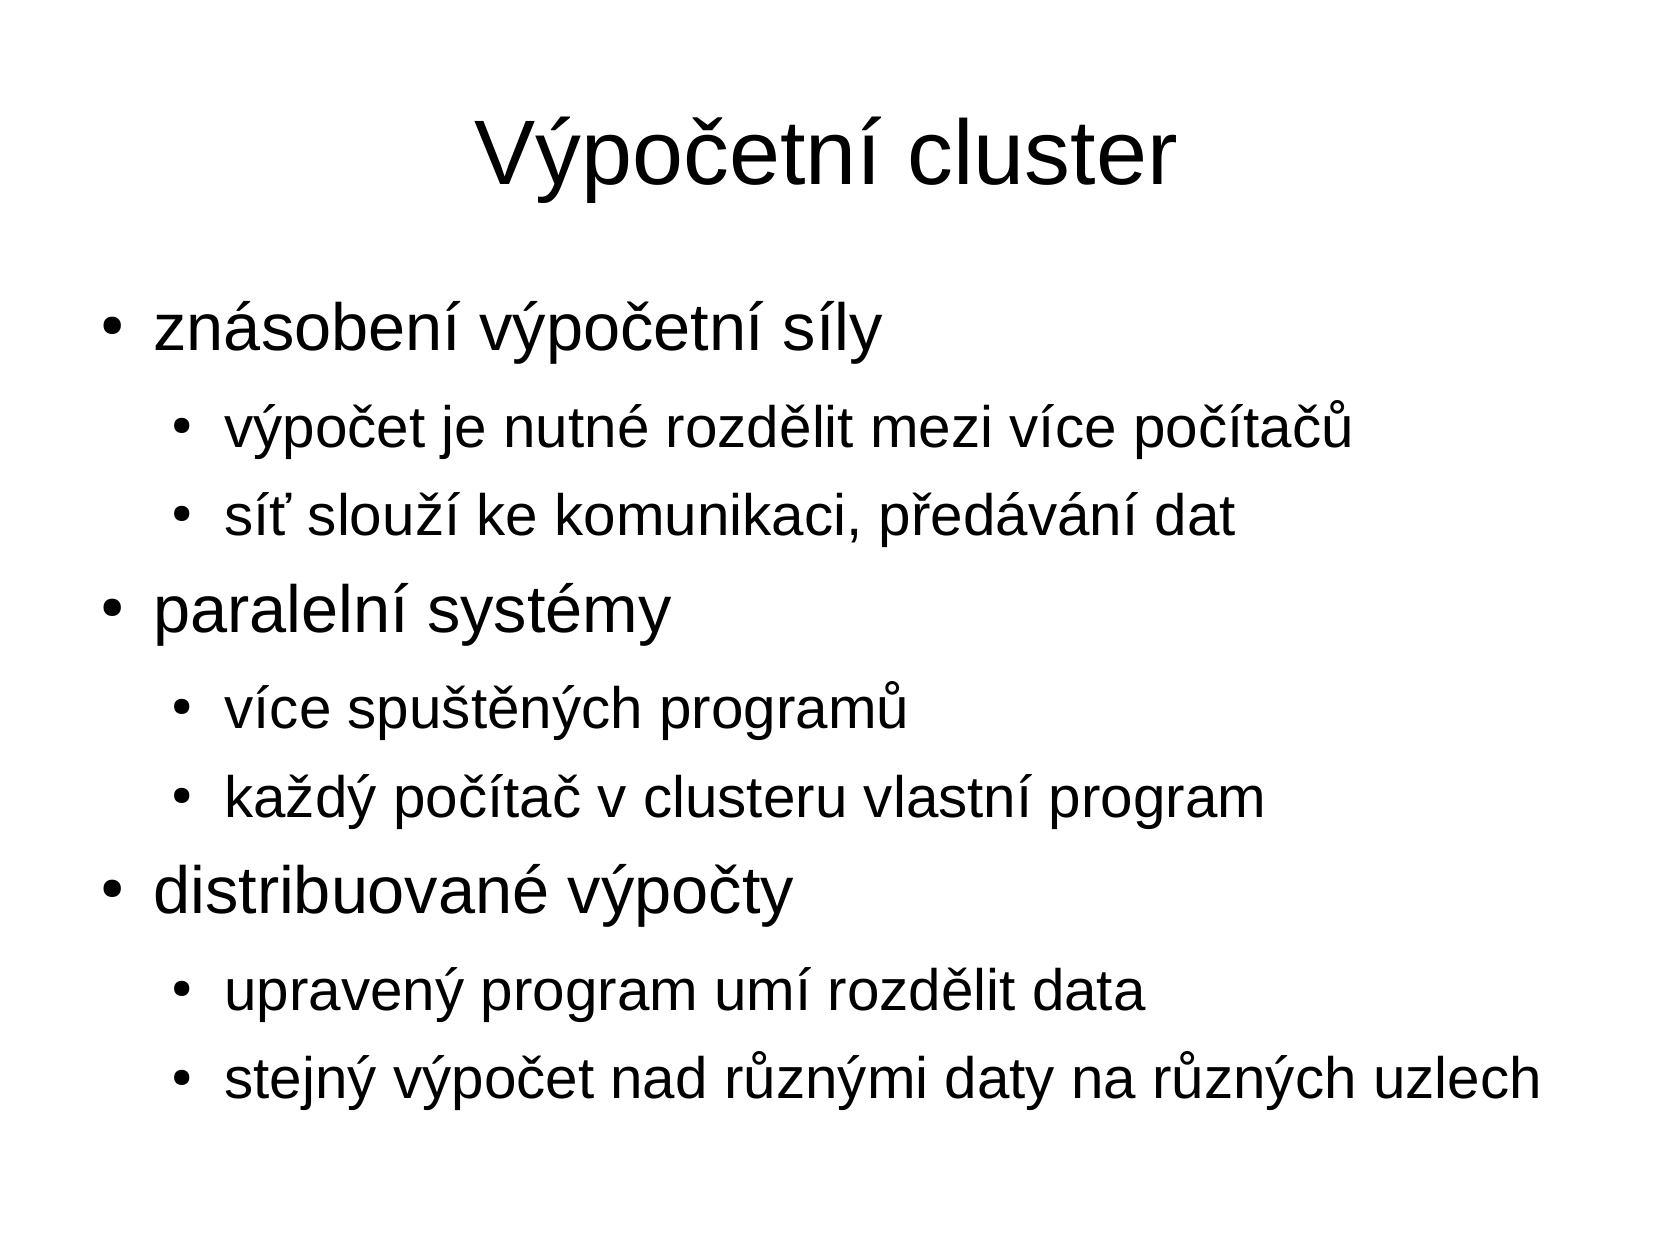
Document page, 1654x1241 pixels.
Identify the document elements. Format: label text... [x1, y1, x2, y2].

title Výpočetní cluster [82, 49, 1571, 257]
list znásobení výpočetní síly výpočet je nutné rozdělit mezi více počítačů síť slouží ke komunikaci, předávání dat paralelní systémy více spuštěných programů každý počítač v clusteru vlastní program distribuované výpočty upravený program umí rozdělit data stejný výpočet nad různými daty na různých uzlech [82, 290, 1571, 1110]
